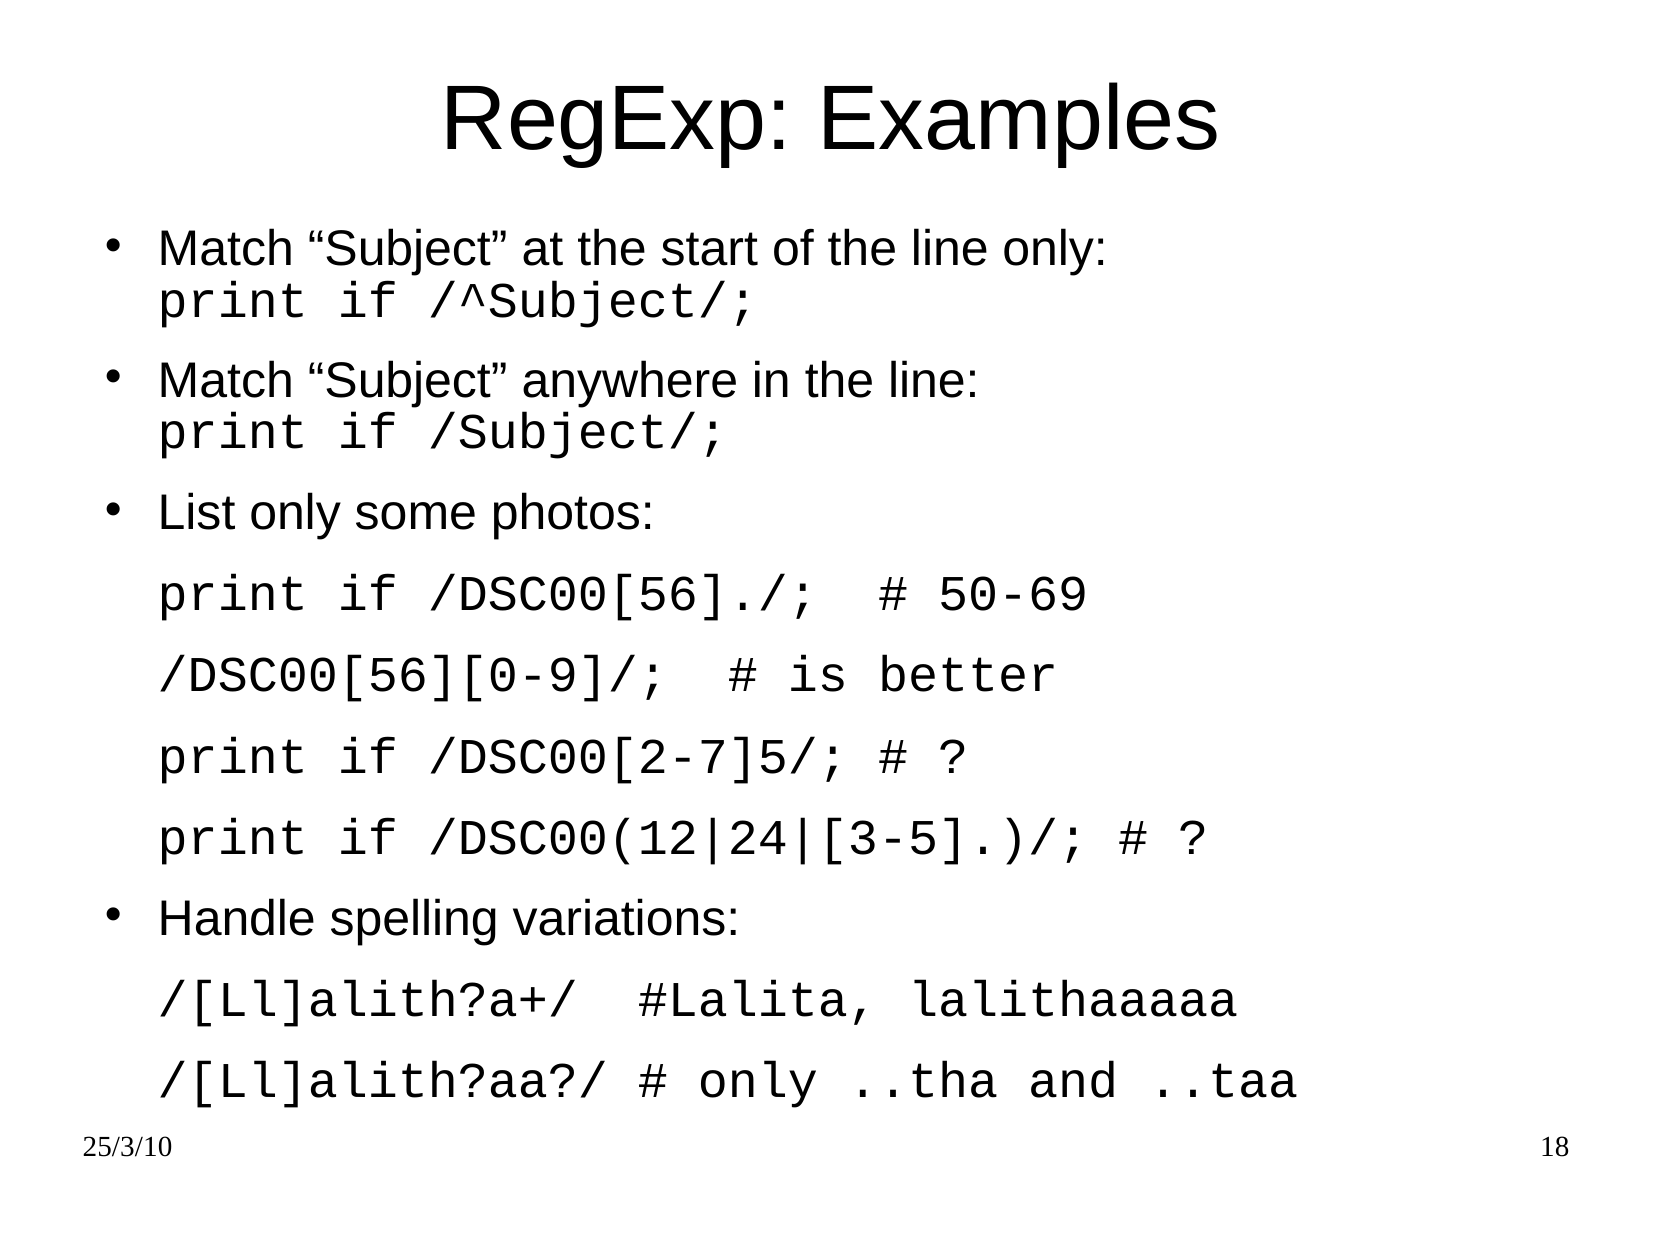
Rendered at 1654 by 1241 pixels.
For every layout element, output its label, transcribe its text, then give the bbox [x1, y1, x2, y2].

list Match “Subject” at the start of the line only: print if /^Subject/; Match “Subject” anywhere in the line: print if /Subject/; List only some photos: print if /DSC00[56]./; # 50-69 /DSC00[56][0-9]/; # is better print if /DSC00[2-7]5/; # ? print if /DSC00(12|24|[3-5].)/; # ? Handle spelling variations: /[Ll]alith?a+/ #Lalita, lalithaaaaa /[Ll]alith?aa?/ # only ..tha and ..taa [87, 225, 1576, 1126]
title RegExp: Examples [87, 18, 1576, 225]
